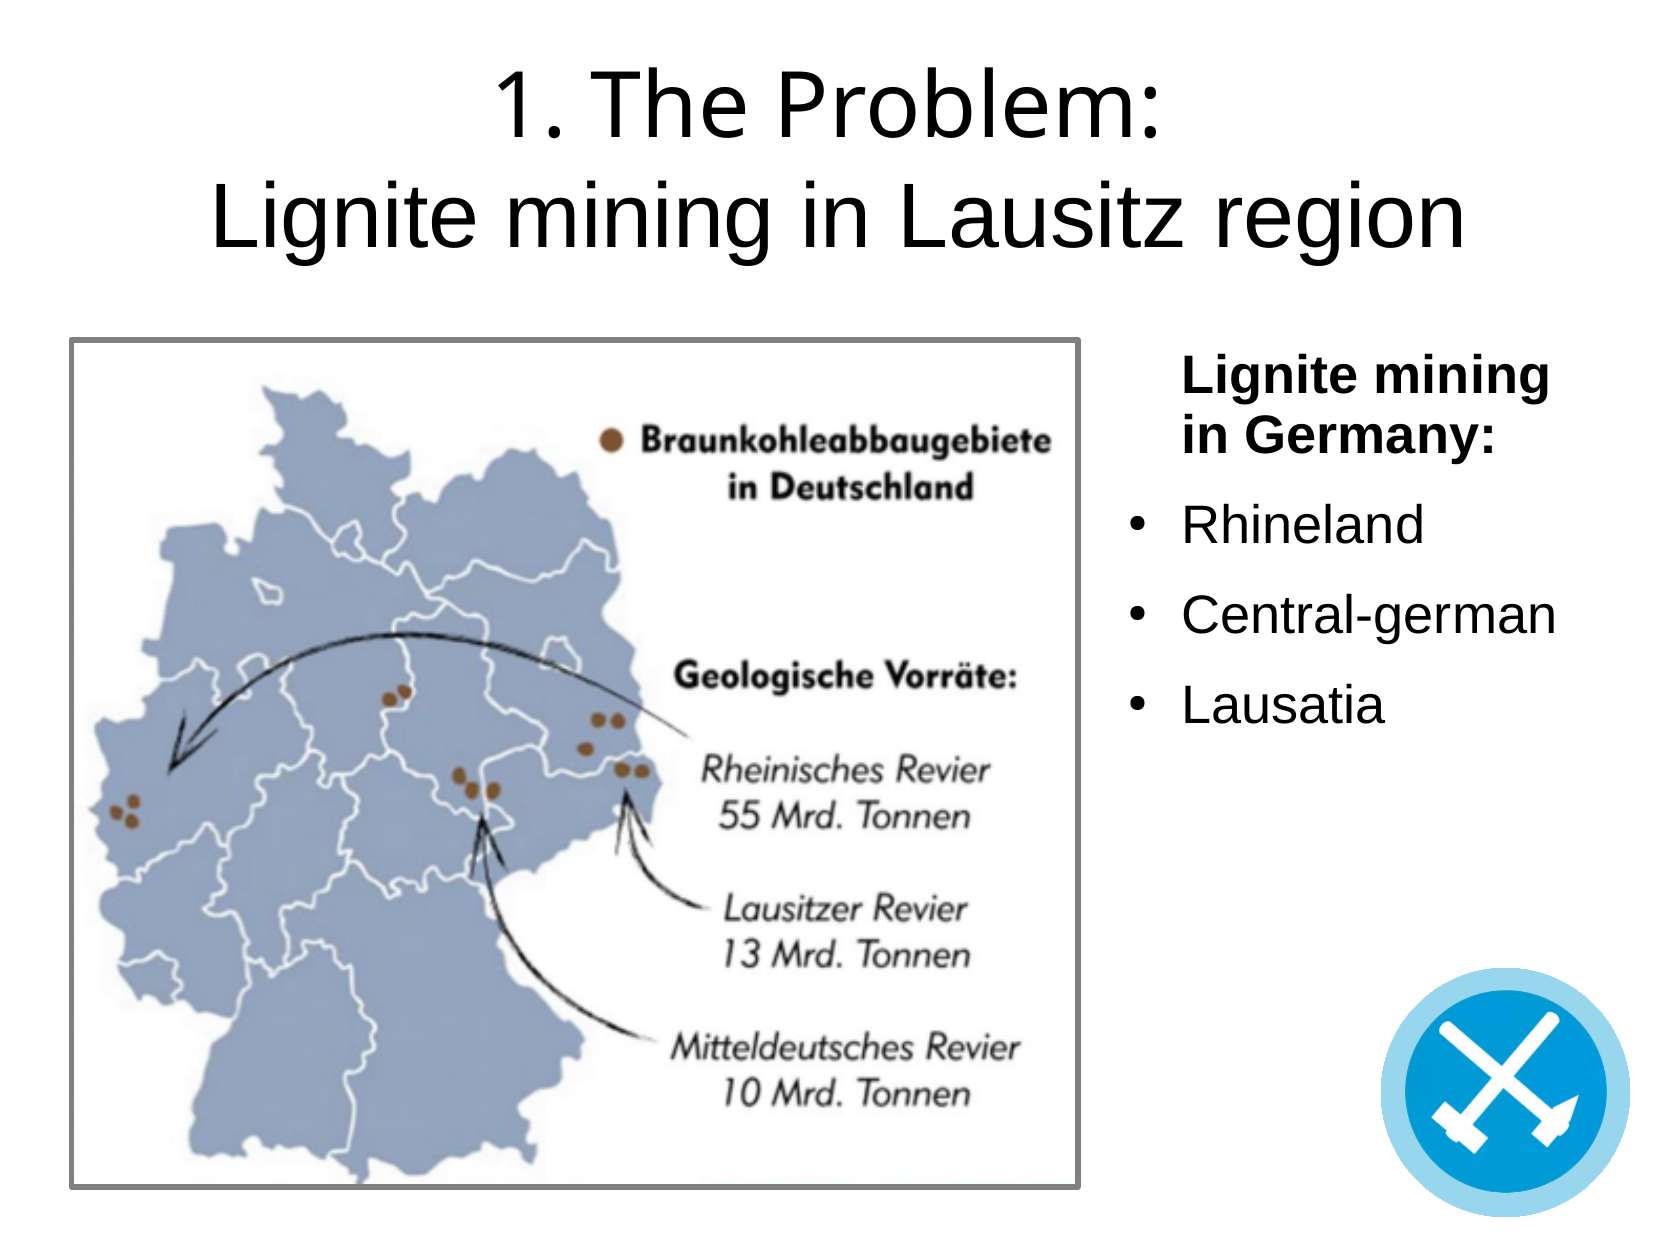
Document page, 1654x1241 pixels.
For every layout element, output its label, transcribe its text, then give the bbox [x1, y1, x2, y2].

picture [1381, 968, 1630, 1217]
title 1. The Problem: Lignite mining in Lausitz region [82, 43, 1571, 263]
list Lignite mining in Germany: Rhineland Central-german Lausatia [1110, 344, 1595, 981]
picture [74, 342, 1075, 1184]
